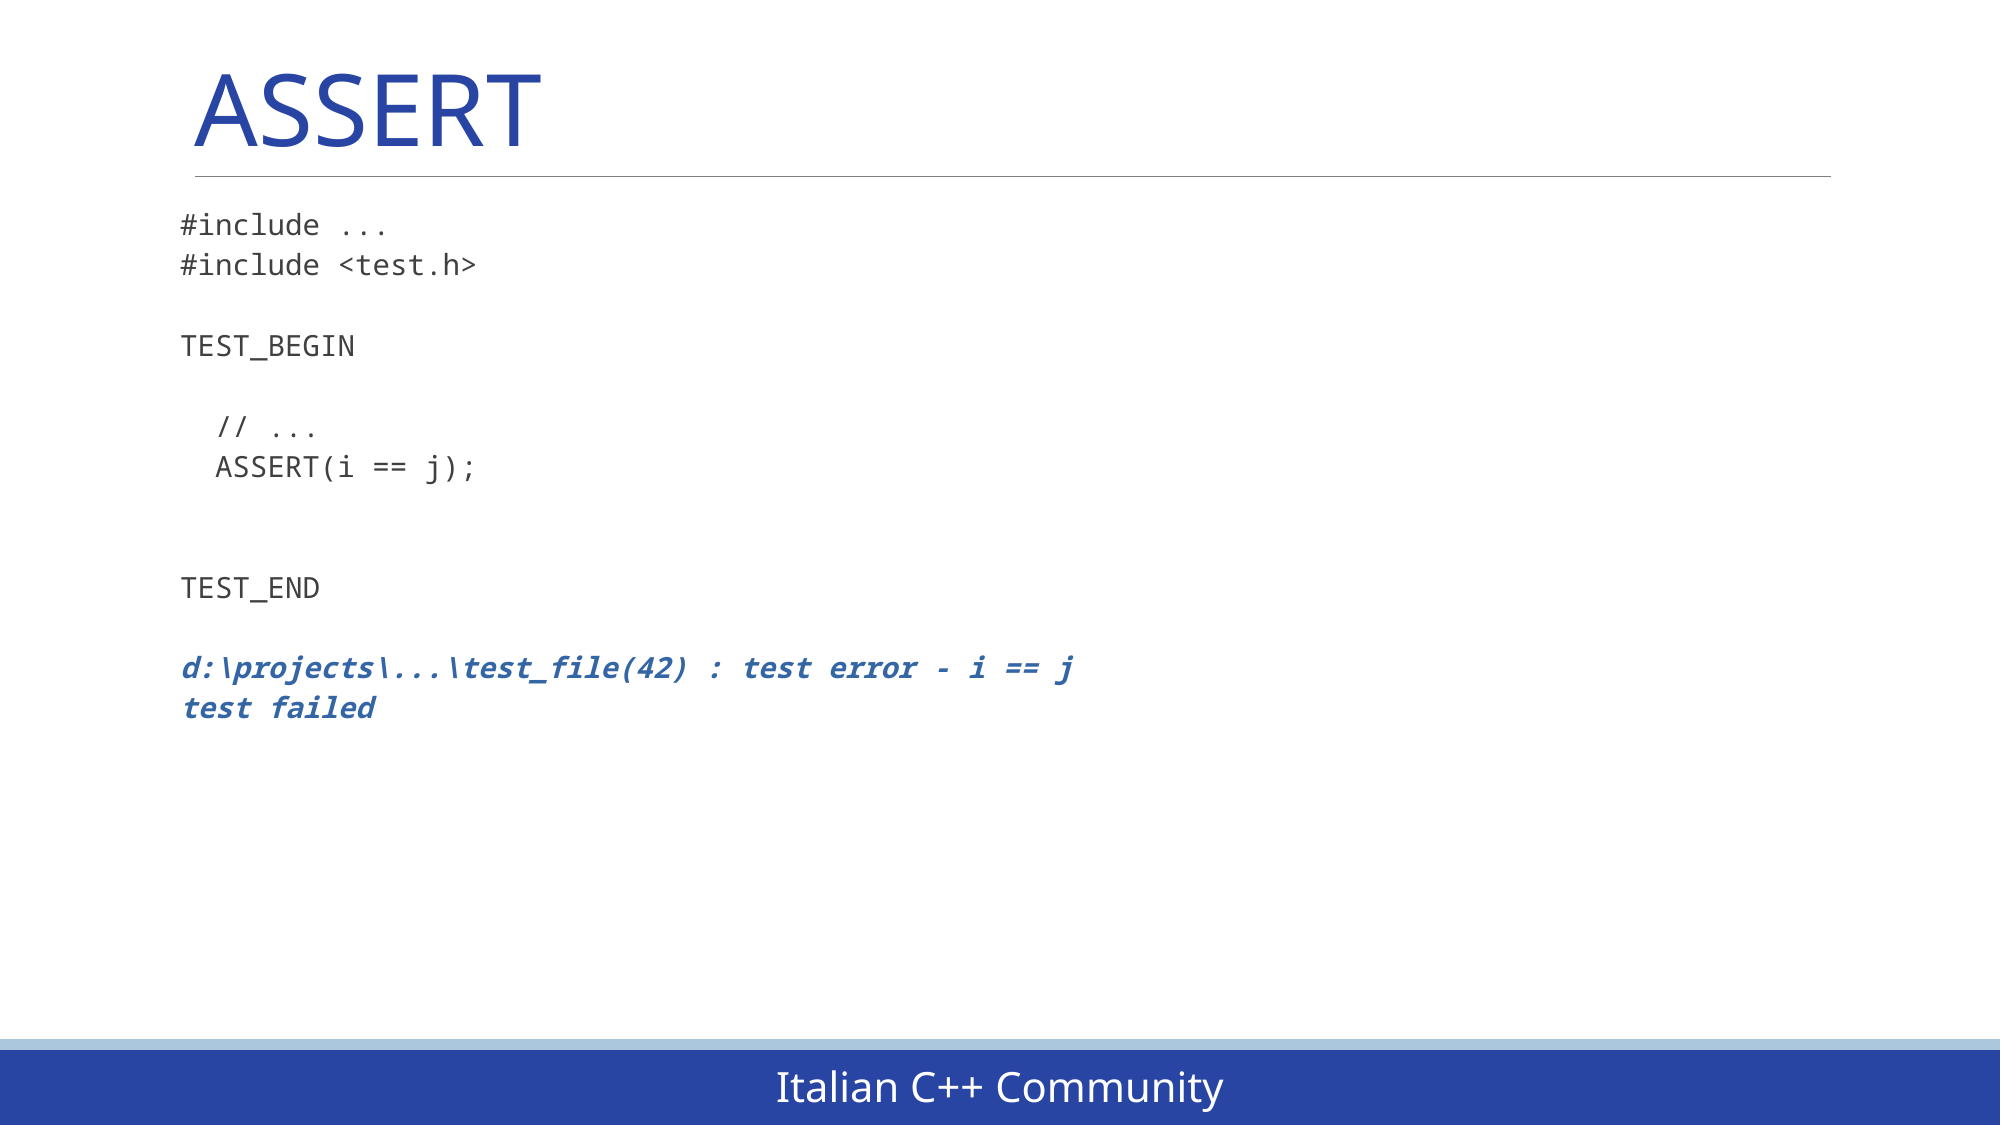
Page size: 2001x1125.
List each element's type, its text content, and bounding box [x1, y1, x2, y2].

list #include ... #include <test.h> TEST_BEGIN // ... ASSERT(i == j); TEST_END d:\projects\...\test_file(42) : test error - i == j test failed [179, 202, 1830, 1011]
title ASSERT [179, 2, 1830, 175]
